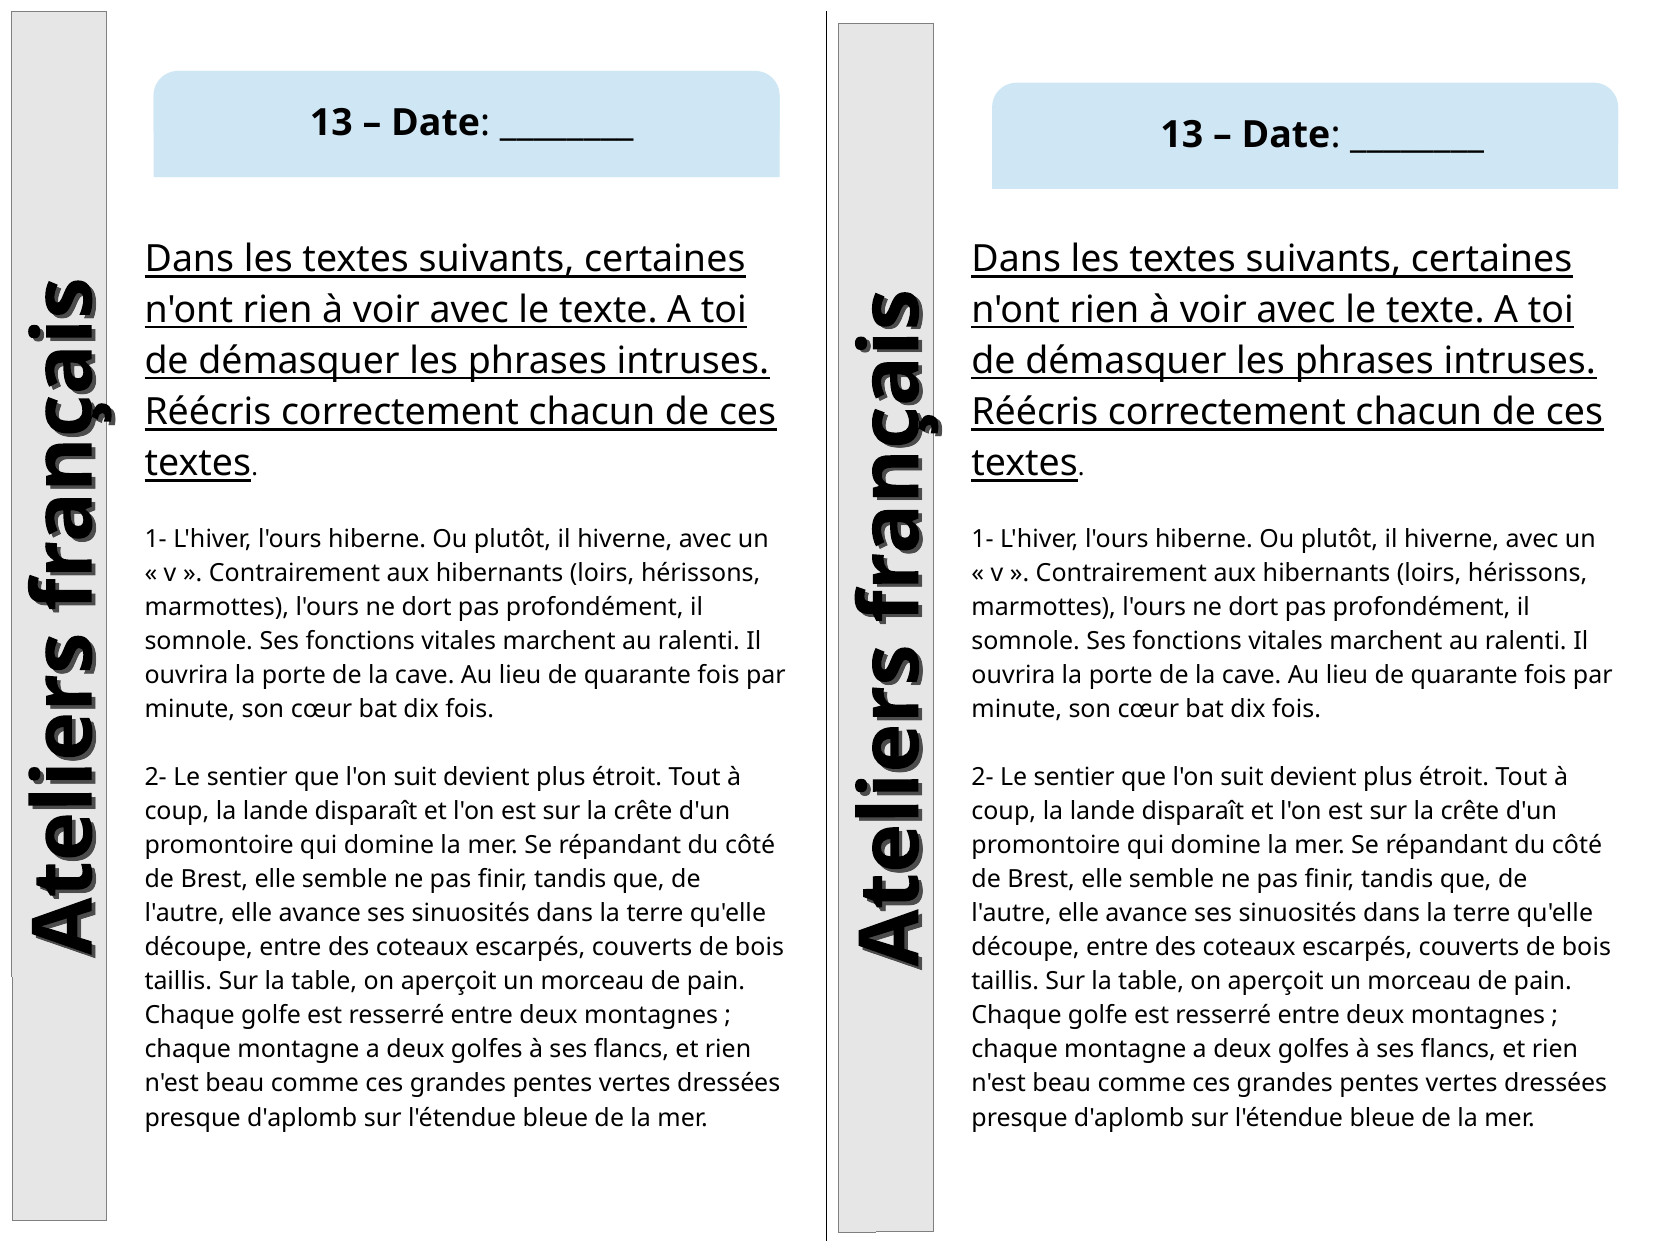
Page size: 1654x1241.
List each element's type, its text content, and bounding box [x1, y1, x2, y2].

text_box [992, 82, 1619, 189]
text_box [153, 70, 780, 178]
text_box Ateliers français [838, 23, 934, 1233]
text_box Ateliers français [11, 11, 107, 1221]
text_box Dans les textes suivants, certaines n'ont rien à voir avec le texte. A toi de démasquer les phrases intruses. Réécris correctement chacun de ces textes. 1- L'hiver, l'ours hiberne. Ou plutôt, il hiverne, avec un « v ». Contrairement aux hibernants (loirs, hérissons, marmottes), l'ours ne dort pas profondément, il somnole. Ses fonctions vitales marchent au ralenti. Il ouvrira la porte de la cave. Au lieu de quarante fois par minute, son cœur bat dix fois. 2- Le sentier que l'on suit devient plus étroit. Tout à coup, la lande disparaît et l'on est sur la crête d'un promontoire qui domine la mer. Se répandant du côté de Brest, elle semble ne pas finir, tandis que, de l'autre, elle avance ses sinuosités dans la terre qu'elle découpe, entre des coteaux escarpés, couverts de bois taillis. Sur la table, on aperçoit un morceau de pain. Chaque golfe est resserré entre deux montagnes ; chaque montagne a deux golfes à ses flancs, et rien n'est beau comme ces grandes pentes vertes dressées presque d'aplomb sur l'étendue bleue de la mer. [956, 224, 1630, 1132]
text_box 13 – Date: ________ [295, 88, 686, 166]
text_box Dans les textes suivants, certaines n'ont rien à voir avec le texte. A toi de démasquer les phrases intruses. Réécris correctement chacun de ces textes. 1- L'hiver, l'ours hiberne. Ou plutôt, il hiverne, avec un « v ». Contrairement aux hibernants (loirs, hérissons, marmottes), l'ours ne dort pas profondément, il somnole. Ses fonctions vitales marchent au ralenti. Il ouvrira la porte de la cave. Au lieu de quarante fois par minute, son cœur bat dix fois. 2- Le sentier que l'on suit devient plus étroit. Tout à coup, la lande disparaît et l'on est sur la crête d'un promontoire qui domine la mer. Se répandant du côté de Brest, elle semble ne pas finir, tandis que, de l'autre, elle avance ses sinuosités dans la terre qu'elle découpe, entre des coteaux escarpés, couverts de bois taillis. Sur la table, on aperçoit un morceau de pain. Chaque golfe est resserré entre deux montagnes ; chaque montagne a deux golfes à ses flancs, et rien n'est beau comme ces grandes pentes vertes dressées presque d'aplomb sur l'étendue bleue de la mer. [129, 224, 804, 1132]
text_box 13 – Date: ________ [1145, 100, 1536, 178]
